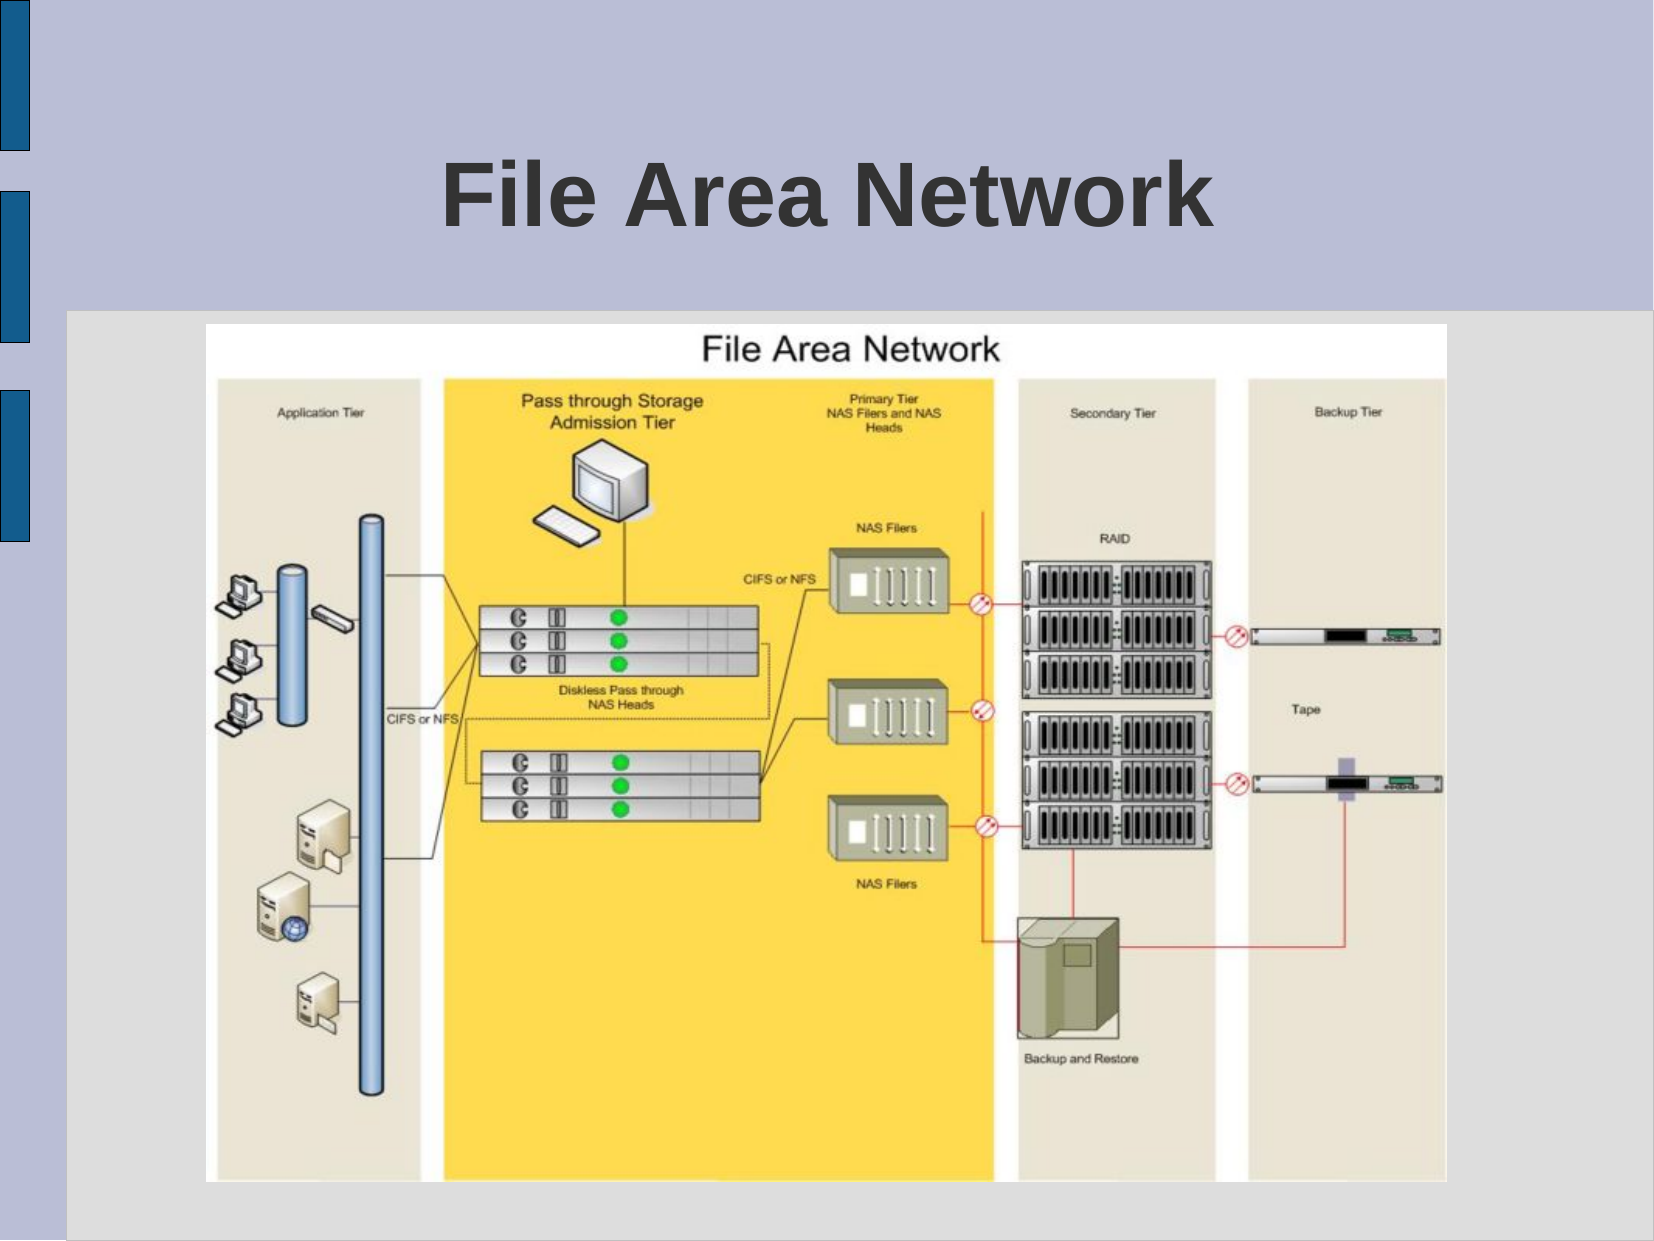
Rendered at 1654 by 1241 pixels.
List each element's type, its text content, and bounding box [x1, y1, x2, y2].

title File Area Network [121, 91, 1534, 299]
picture [206, 324, 1447, 1182]
